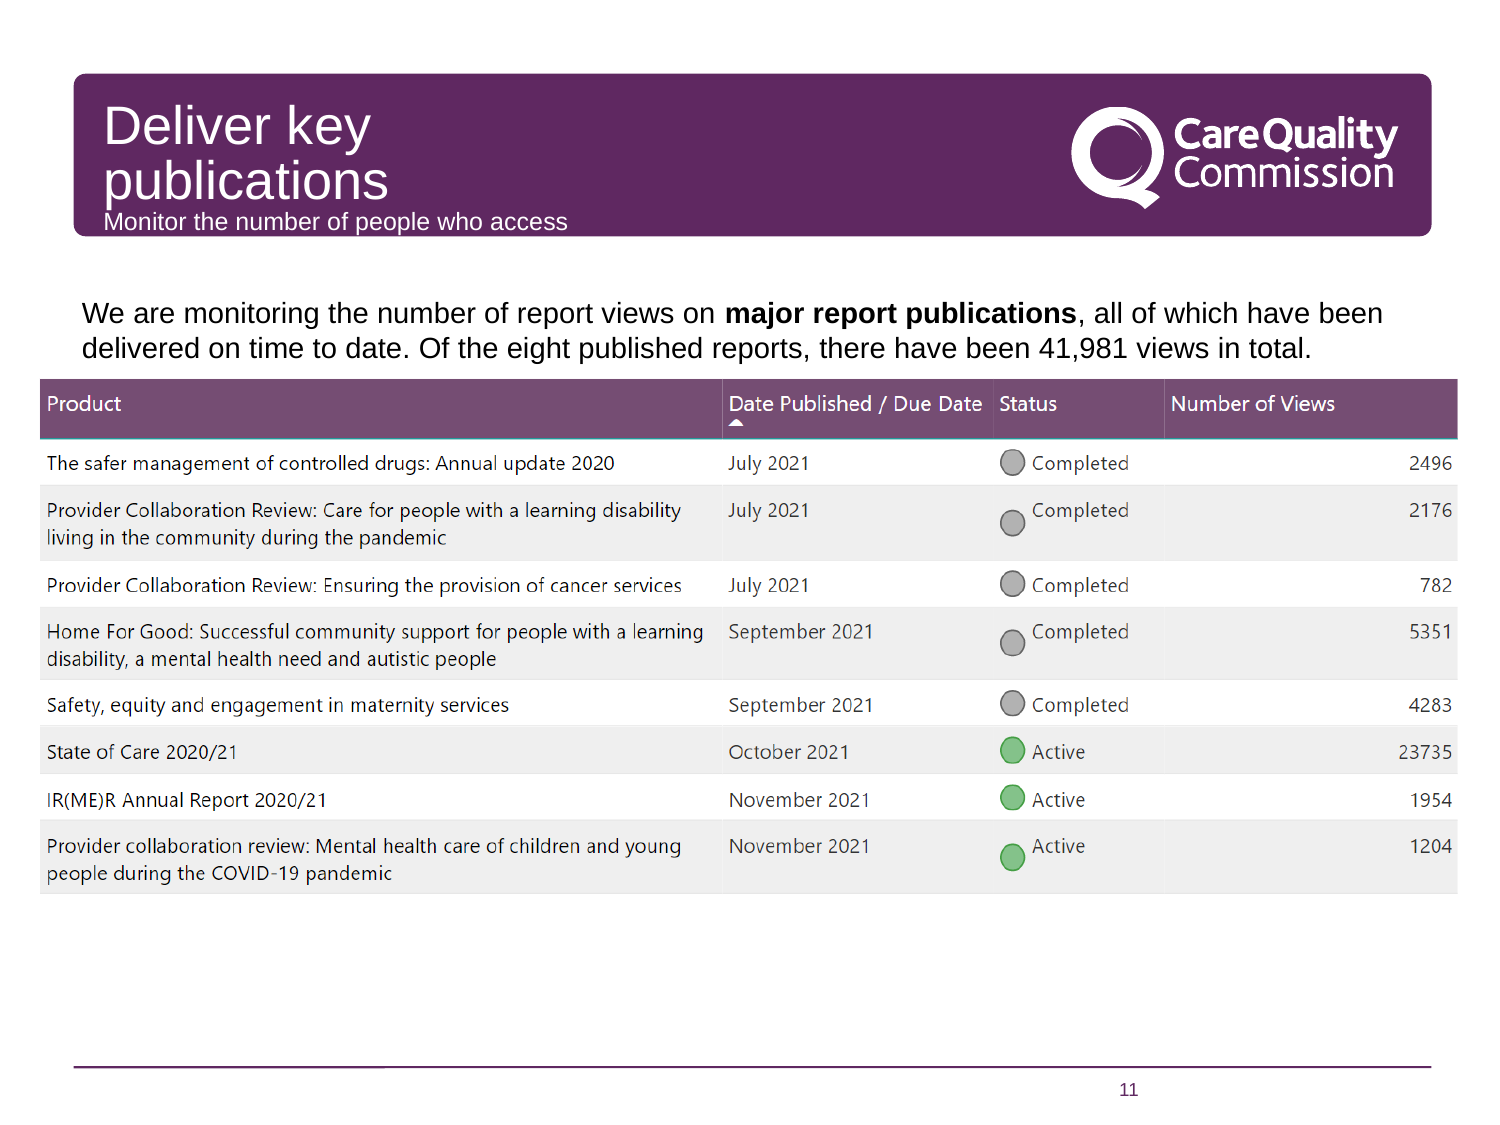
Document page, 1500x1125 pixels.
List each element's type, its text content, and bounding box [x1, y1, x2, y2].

text_box 11 [1119, 1025, 1432, 1101]
title Deliver key publications Monitor the number of people who access our major reports and publications through our website: unique page views for each product in the three months following publication. [103, 92, 1042, 214]
picture [33, 372, 1467, 905]
text_box We are monitoring the number of report views on major report publications, all of which have been delivered on time to date. Of the eight published reports, there have been 41,981 views in total. [66, 286, 1432, 372]
